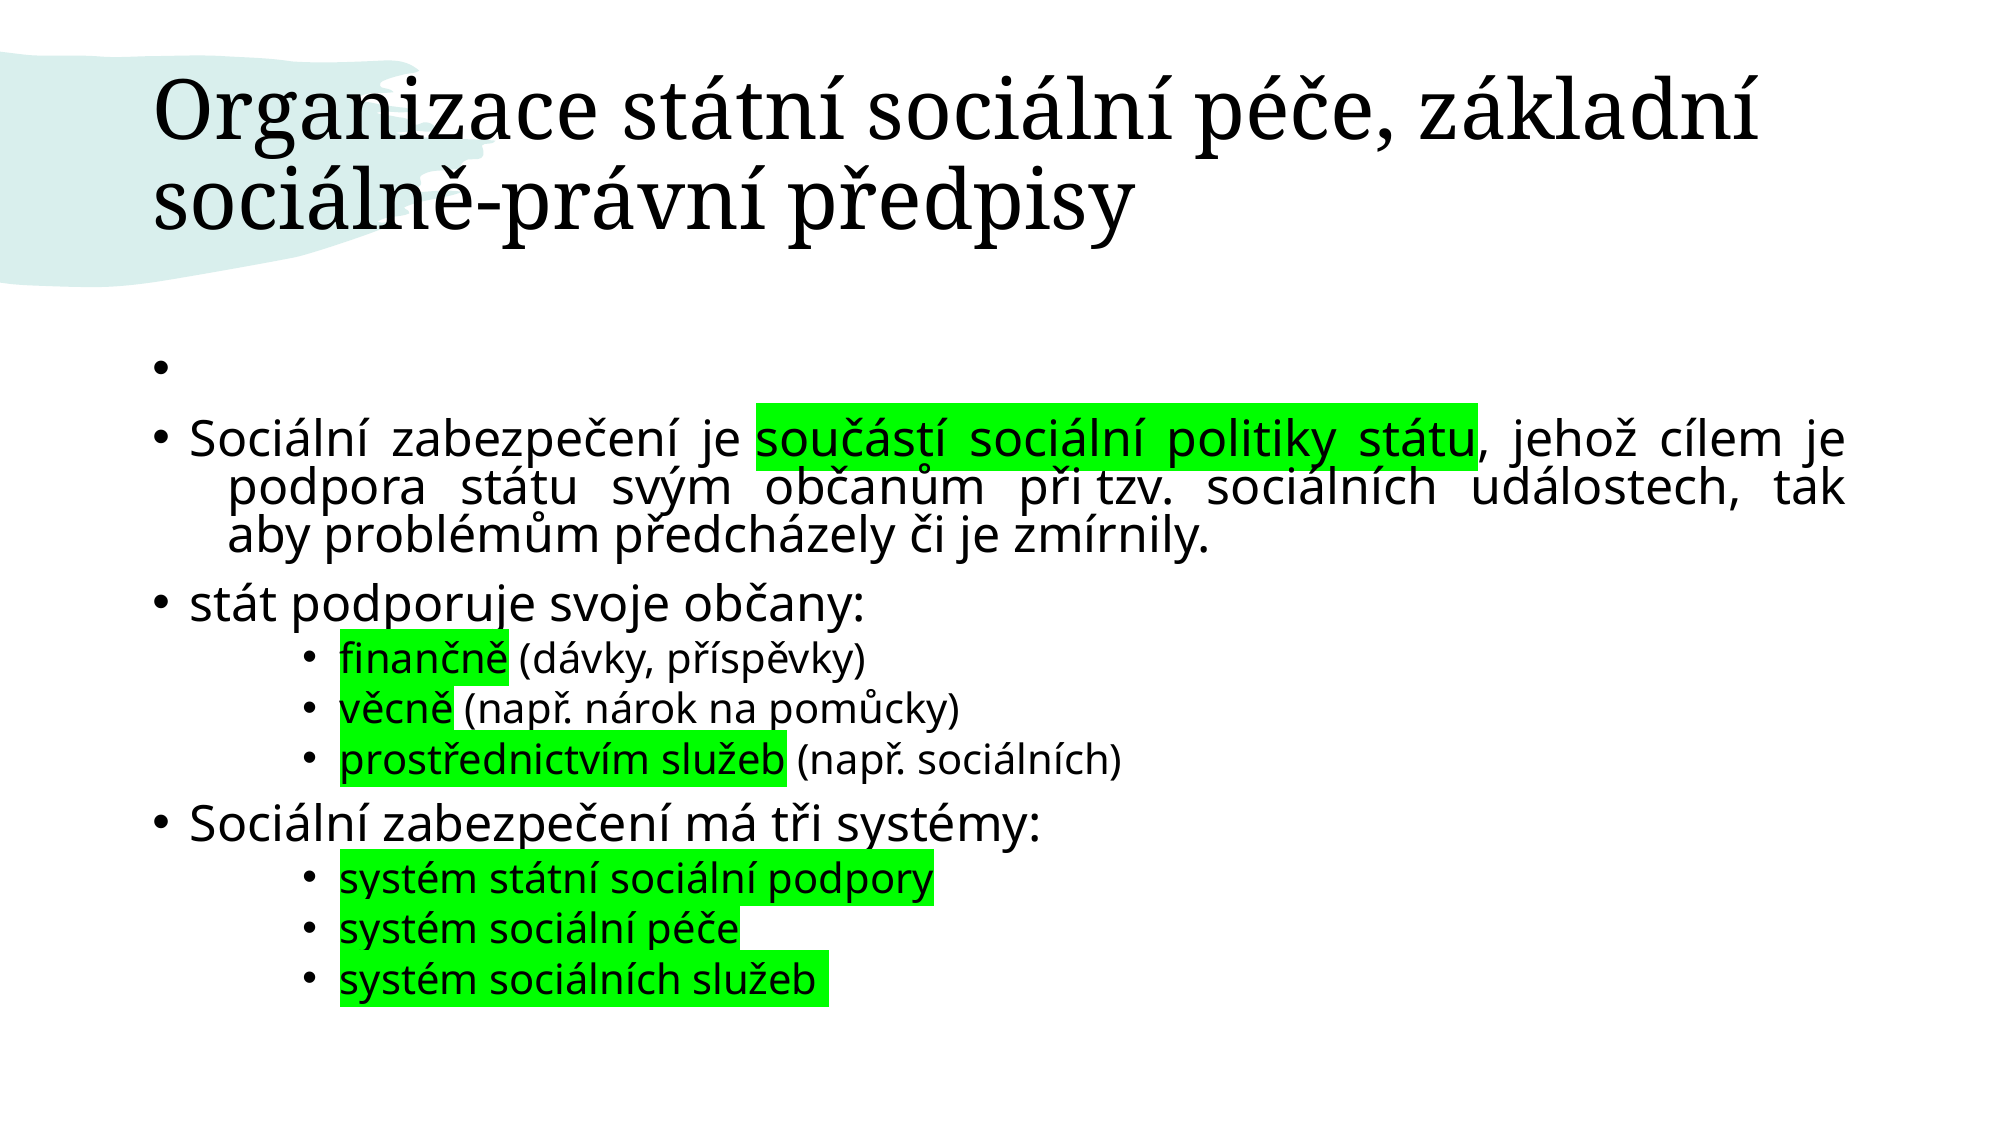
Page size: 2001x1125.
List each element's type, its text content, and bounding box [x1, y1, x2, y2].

list Sociální zabezpečení je součástí sociální politiky státu, jehož cílem je podpora státu svým občanům při tzv. sociálních událostech, tak aby problémům předcházely či je zmírnily. stát podporuje svoje občany: finančně (dávky, příspěvky) věcně (např. nárok na pomůcky) prostřednictvím služeb (např. sociálních) Sociální zabezpečení má tři systémy: systém státní sociální podpory systém sociální péče systém sociálních služeb [137, 329, 1863, 1066]
title Organizace státní sociální péče, základní sociálně-právní předpisy [137, 59, 1863, 278]
